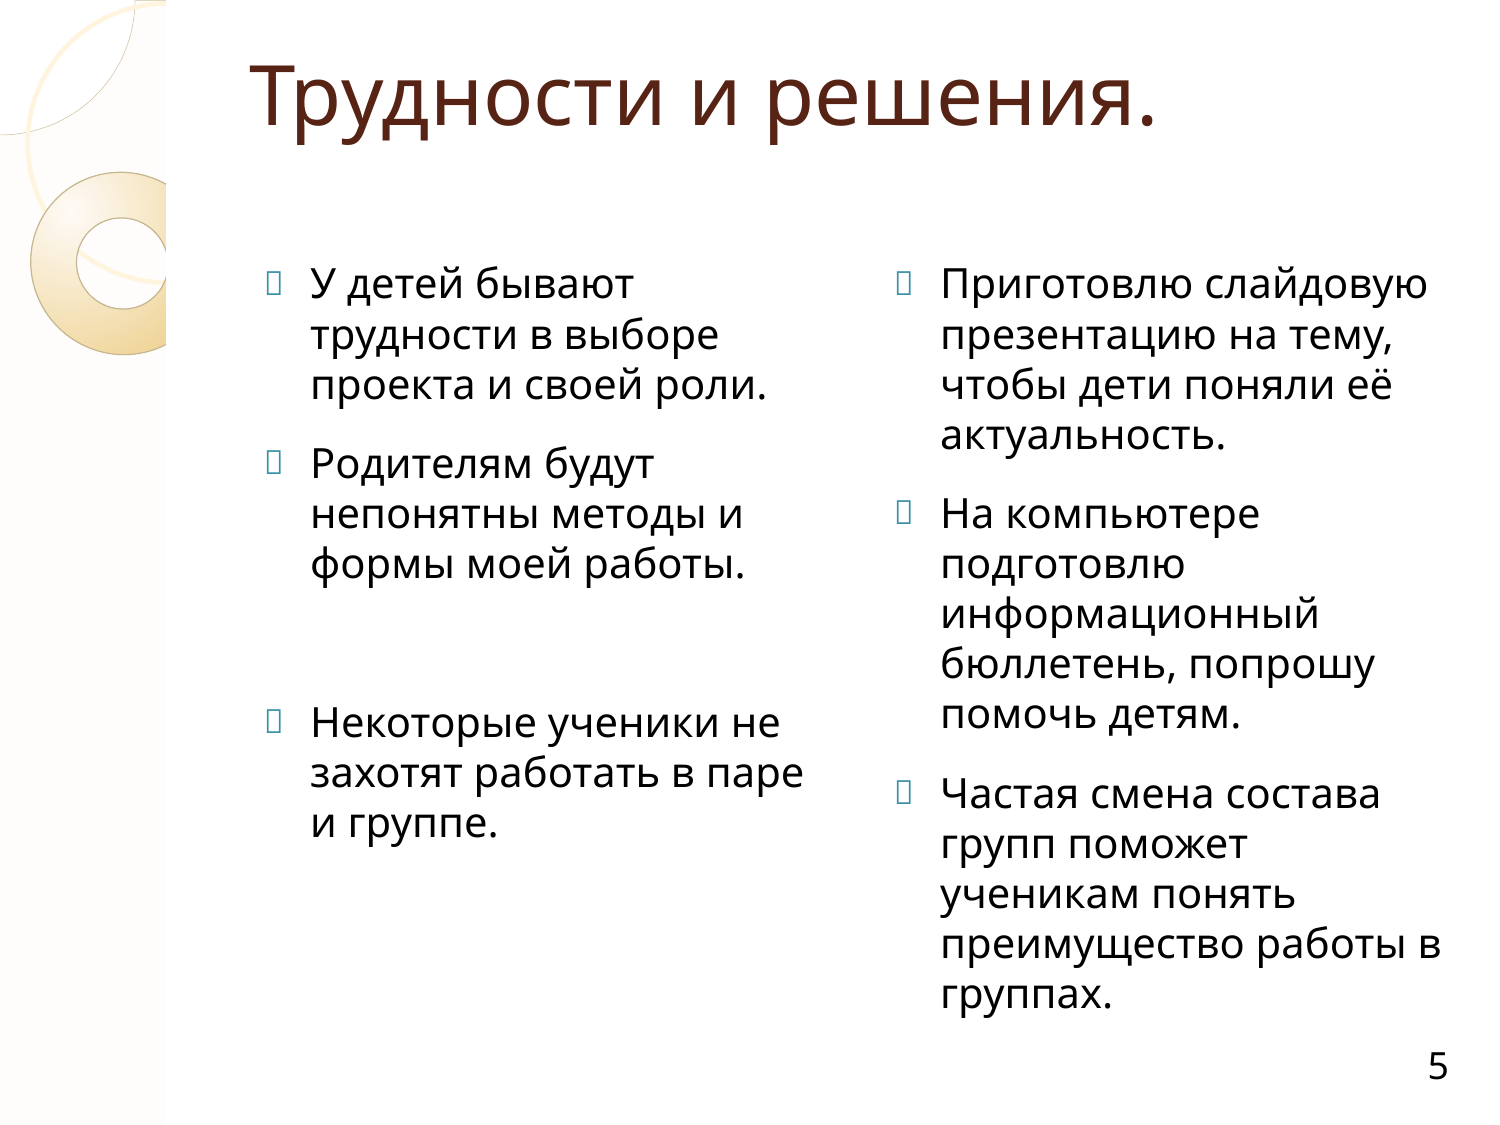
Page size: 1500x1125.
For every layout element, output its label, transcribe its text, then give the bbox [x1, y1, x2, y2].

list Приготовлю слайдовую презентацию на тему, чтобы дети поняли её актуальность. На компьютере подготовлю информационный бюллетень, попрошу помочь детям. Частая смена состава групп поможет ученикам понять преимущество работы в группах. [865, 249, 1466, 1015]
list У детей бывают трудности в выборе проекта и своей роли. Родителям будут непонятны методы и формы моей работы. Некоторые ученики не захотят работать в паре и группе. [235, 249, 836, 1015]
title Трудности и решения. [234, 35, 1465, 223]
slide_number <номер> [1413, 1034, 1488, 1113]
